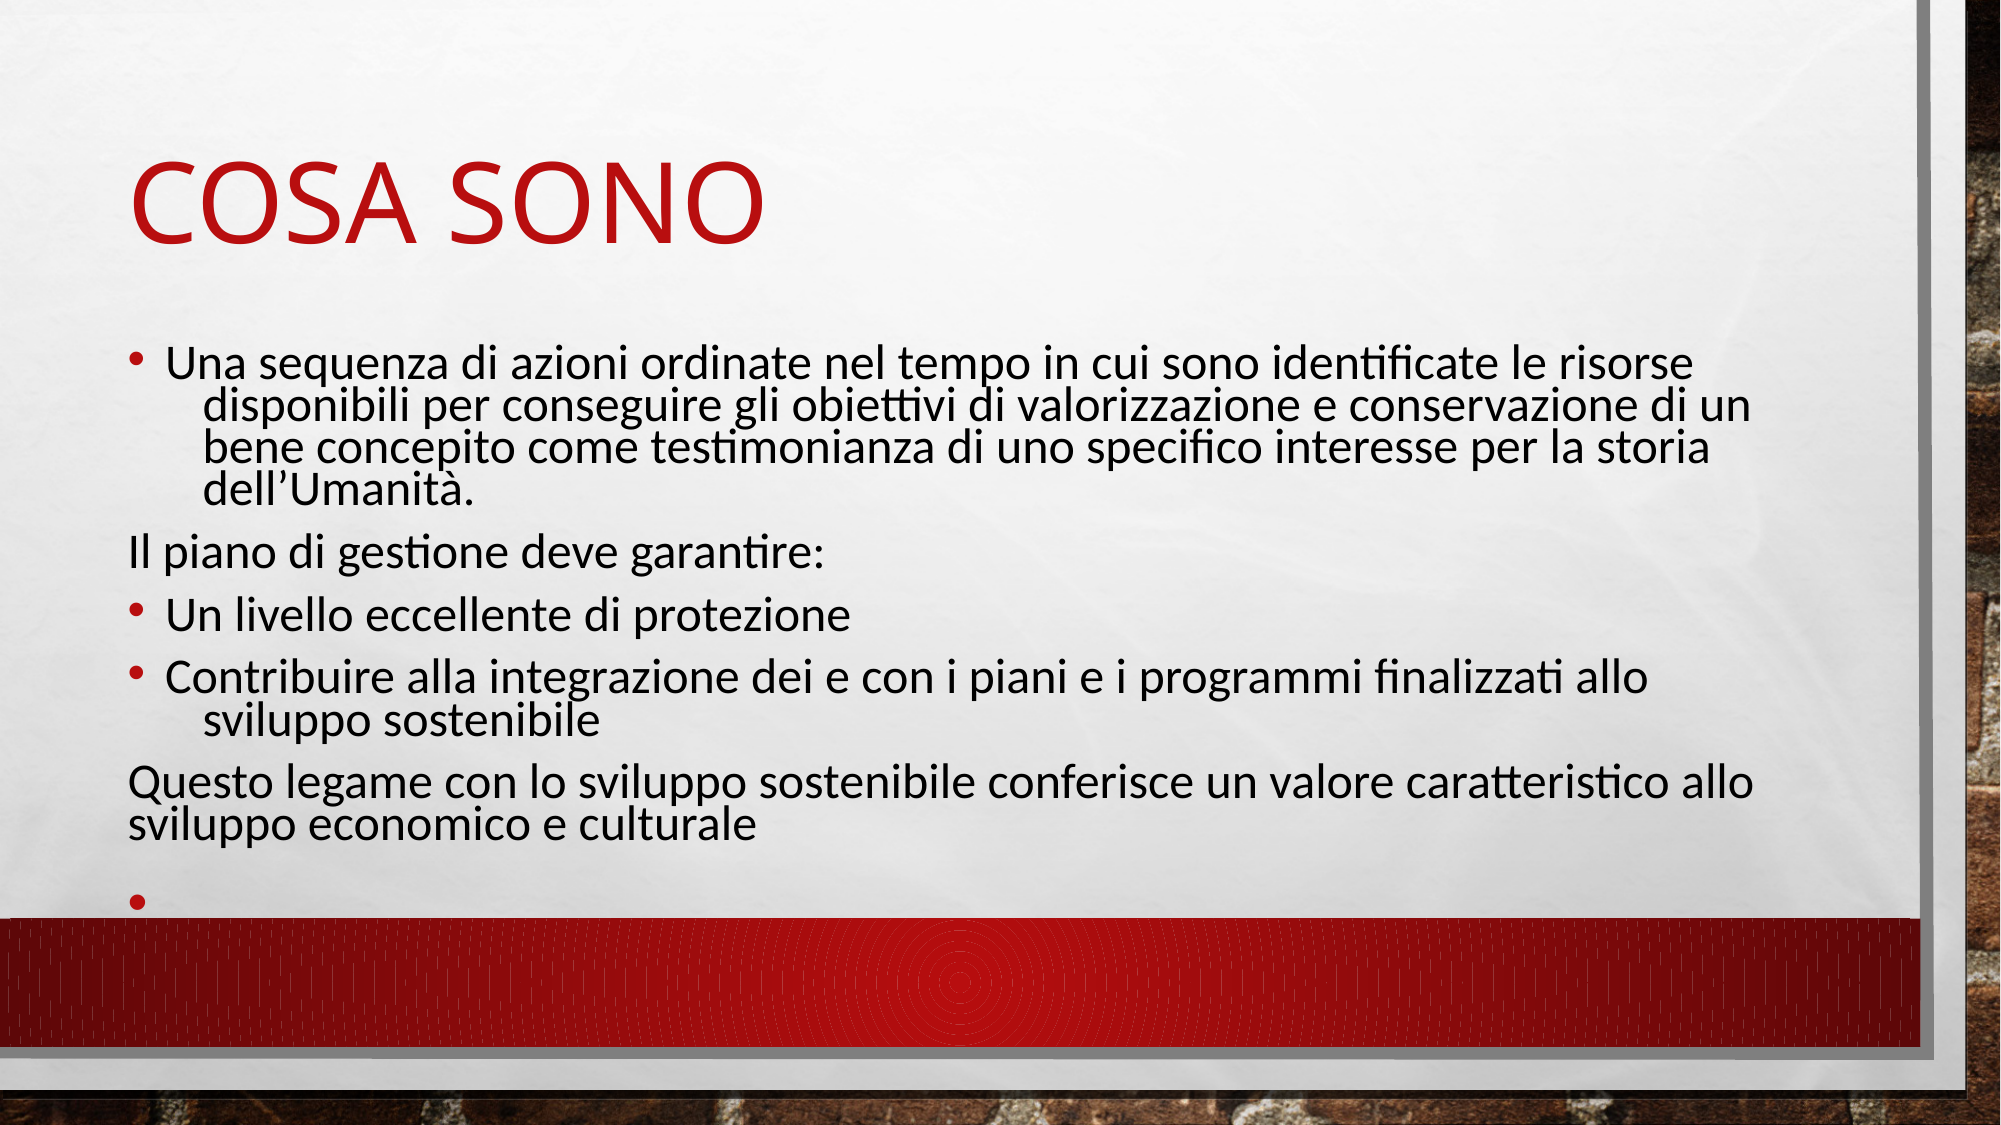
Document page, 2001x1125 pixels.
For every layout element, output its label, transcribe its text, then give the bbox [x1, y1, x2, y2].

list Una sequenza di azioni ordinate nel tempo in cui sono identificate le risorse disponibili per conseguire gli obiettivi di valorizzazione e conservazione di un bene concepito come testimonianza di uno specifico interesse per la storia dell’Umanità. Il piano di gestione deve garantire: Un livello eccellente di protezione Contribuire alla integrazione dei e con i piani e i programmi finalizzati allo sviluppo sostenibile Questo legame con lo sviluppo sostenibile conferisce un valore caratteristico allo sviluppo economico e culturale [112, 338, 1818, 882]
title Cosa sono [112, 112, 1819, 302]
